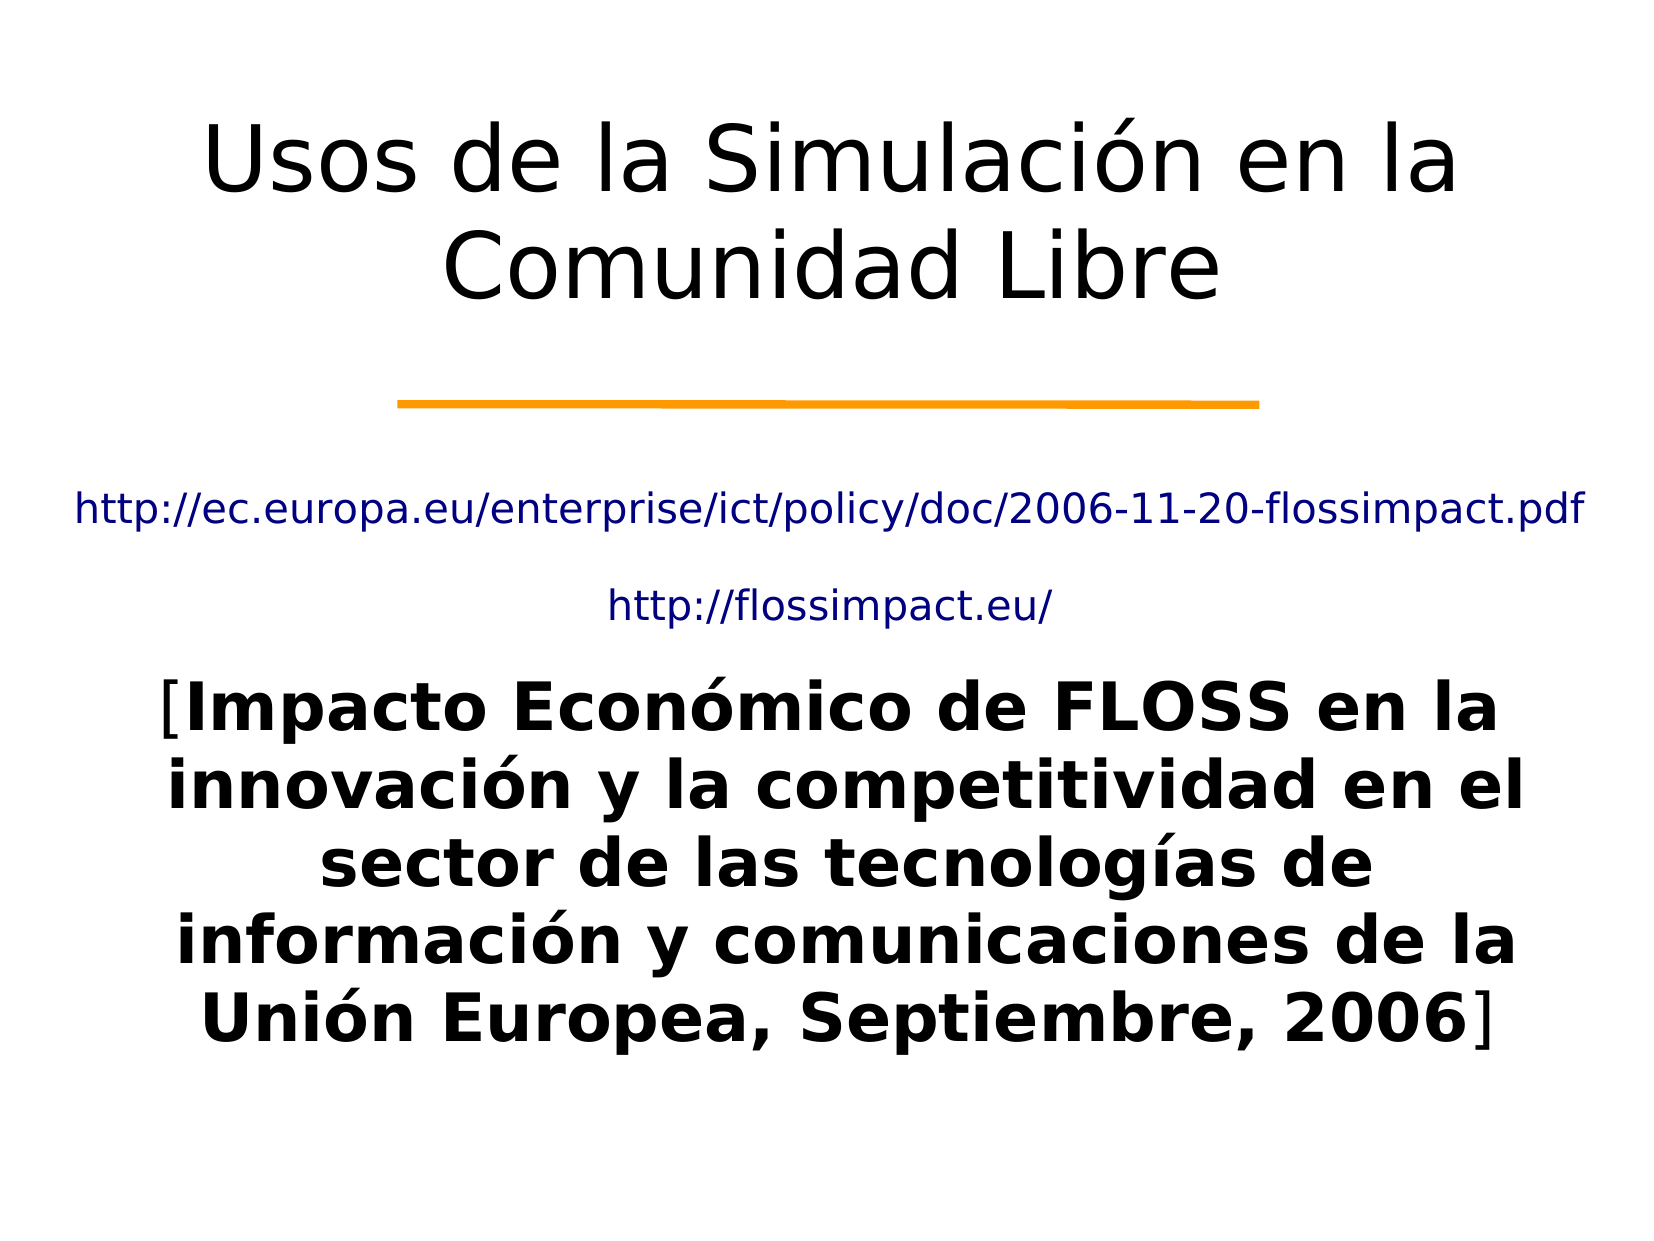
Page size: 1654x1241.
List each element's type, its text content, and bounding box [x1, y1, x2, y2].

subtitle http://ec.europa.eu/enterprise/ict/policy/doc/2006-11-20-flossimpact.pdf http://flossimpact.eu/ [Impacto Económico de FLOSS en la innovación y la competitividad en el sector de las tecnologías de información y comunicaciones de la Unión Europea, Septiembre, 2006] [29, 390, 1595, 1152]
title Usos de la Simulación en la Comunidad Libre [88, 106, 1577, 321]
